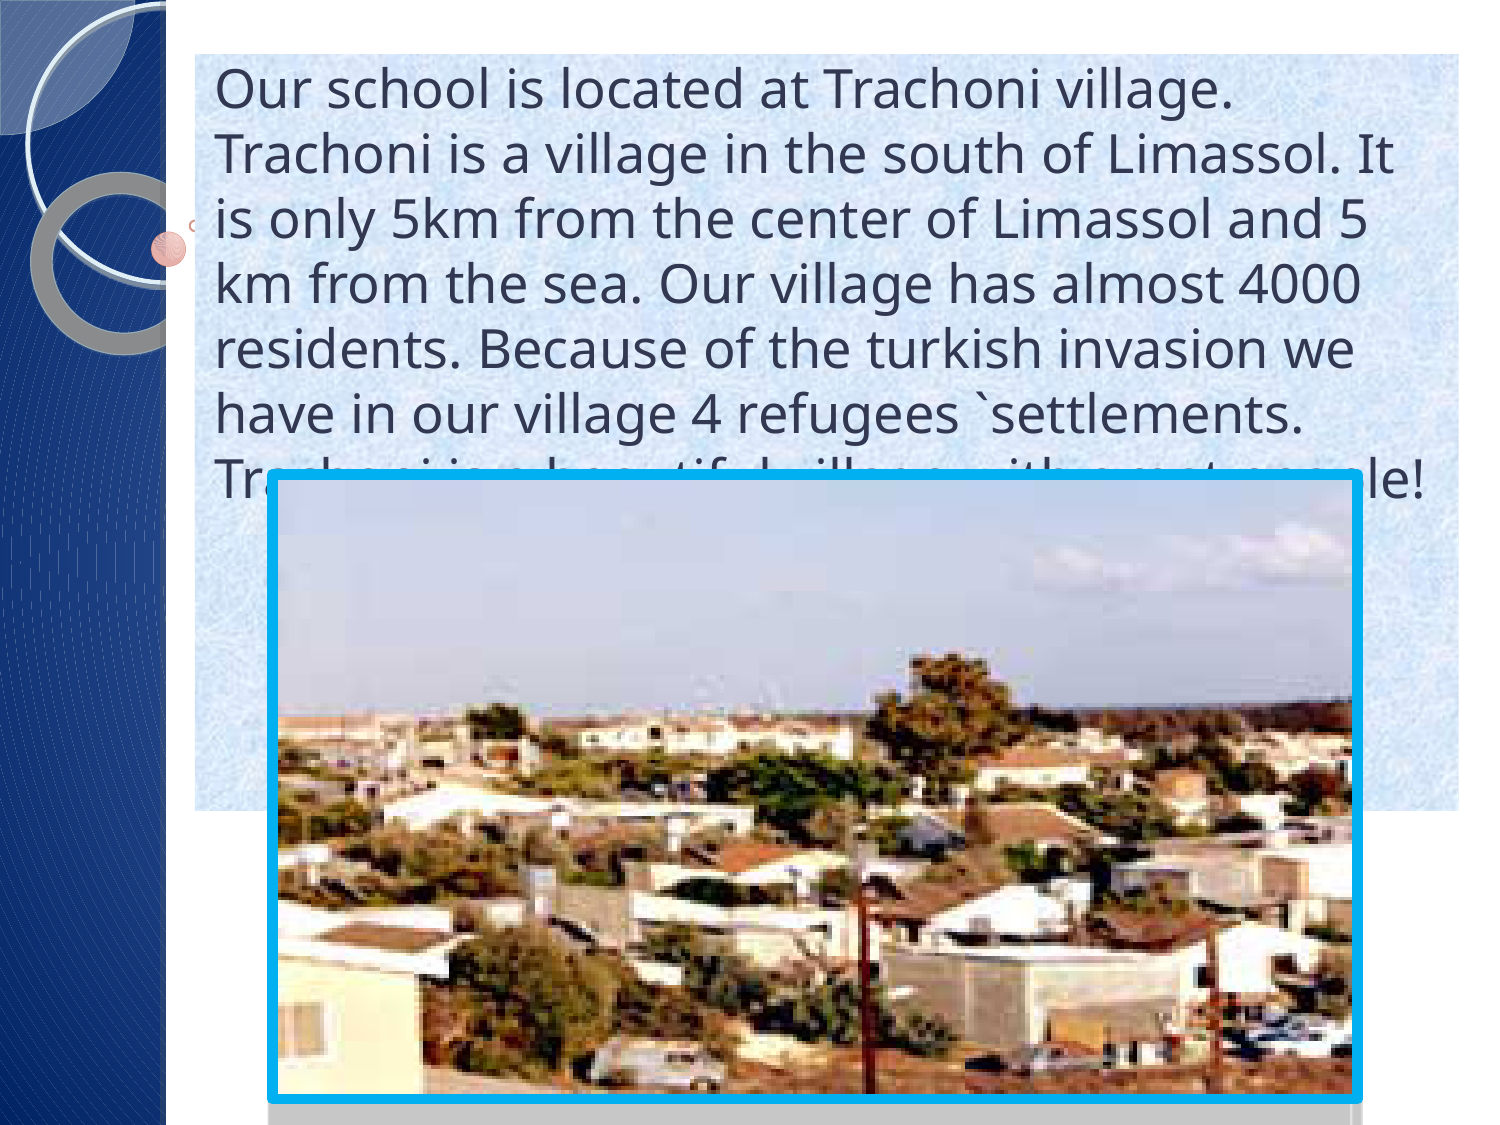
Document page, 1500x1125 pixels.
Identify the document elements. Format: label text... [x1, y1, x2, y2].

subtitle Our school is located at Trachoni village. Trachoni is a village in the south of Limassol. It is only 5km from the center of Limassol and 5 km from the sea. Our village has almost 4000 residents. Because of the turkish invasion we have in our village 4 refugees `settlements. Trachoni is a beautiful village with great people! [194, 54, 1459, 811]
picture [279, 481, 1351, 1093]
